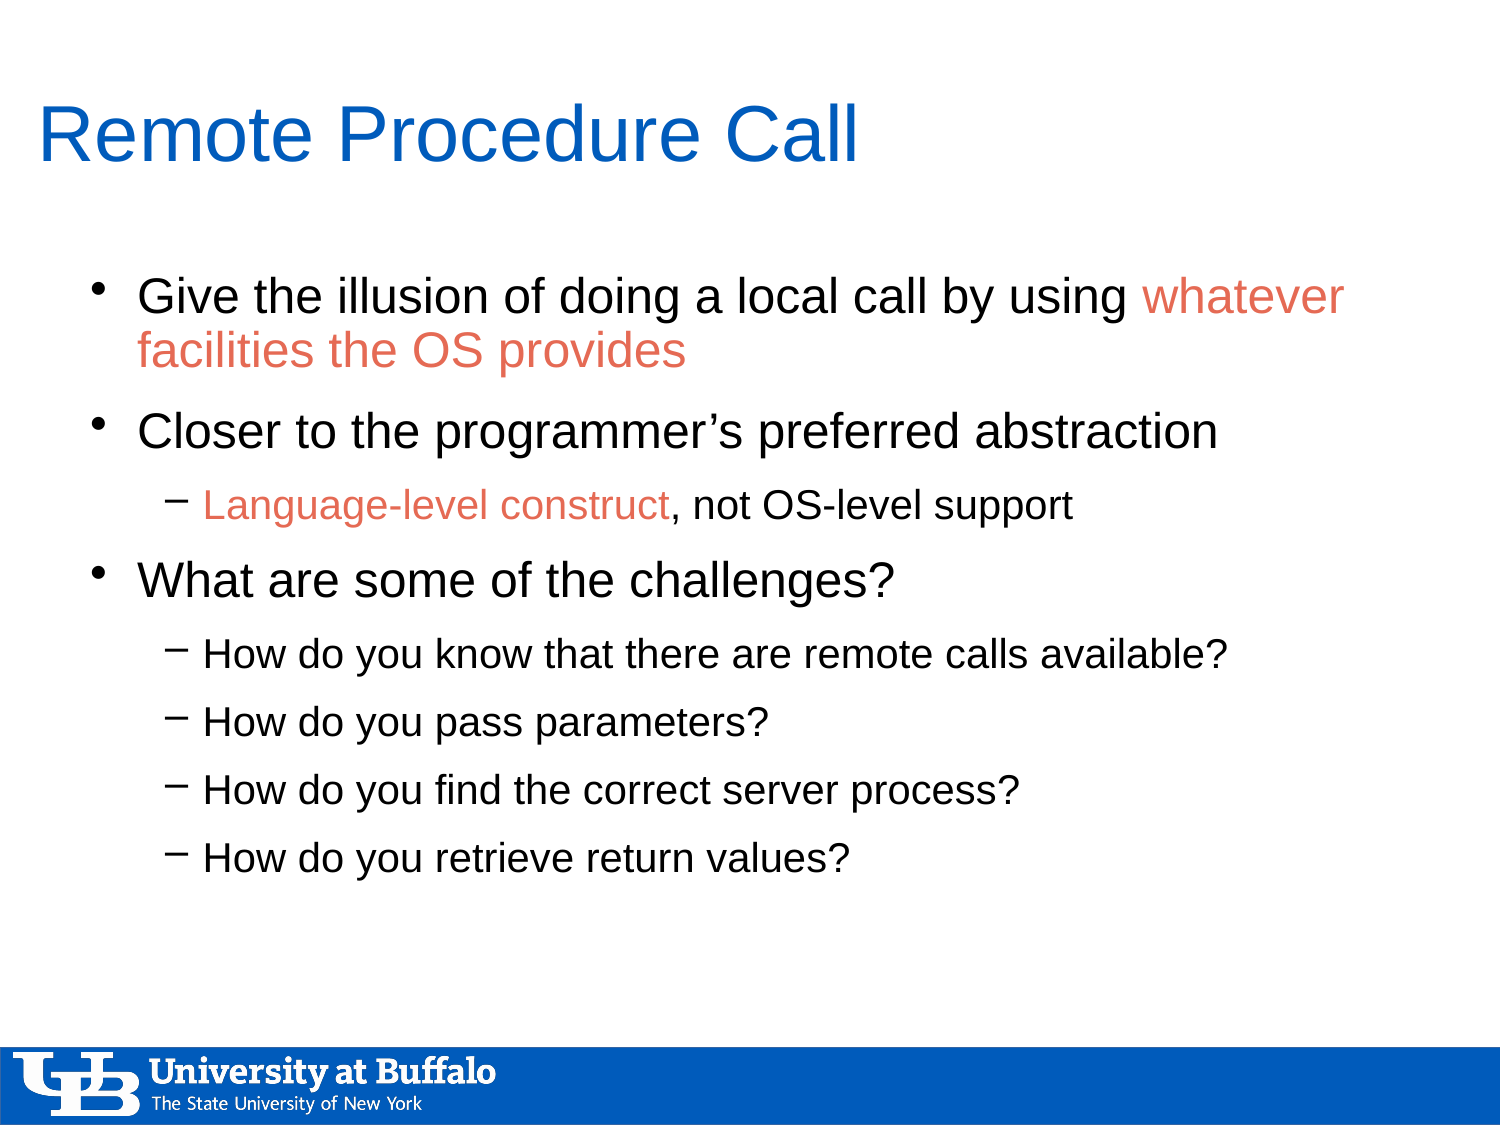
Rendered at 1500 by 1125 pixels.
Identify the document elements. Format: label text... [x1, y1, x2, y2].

list Give the illusion of doing a local call by using whatever facilities the OS provides Closer to the programmer’s preferred abstraction Language-level construct, not OS-level support What are some of the challenges? How do you know that there are remote calls available? How do you pass parameters? How do you find the correct server process? How do you retrieve return values? [75, 263, 1425, 916]
picture [13, 1052, 496, 1116]
title Remote Procedure Call [37, 40, 1388, 228]
